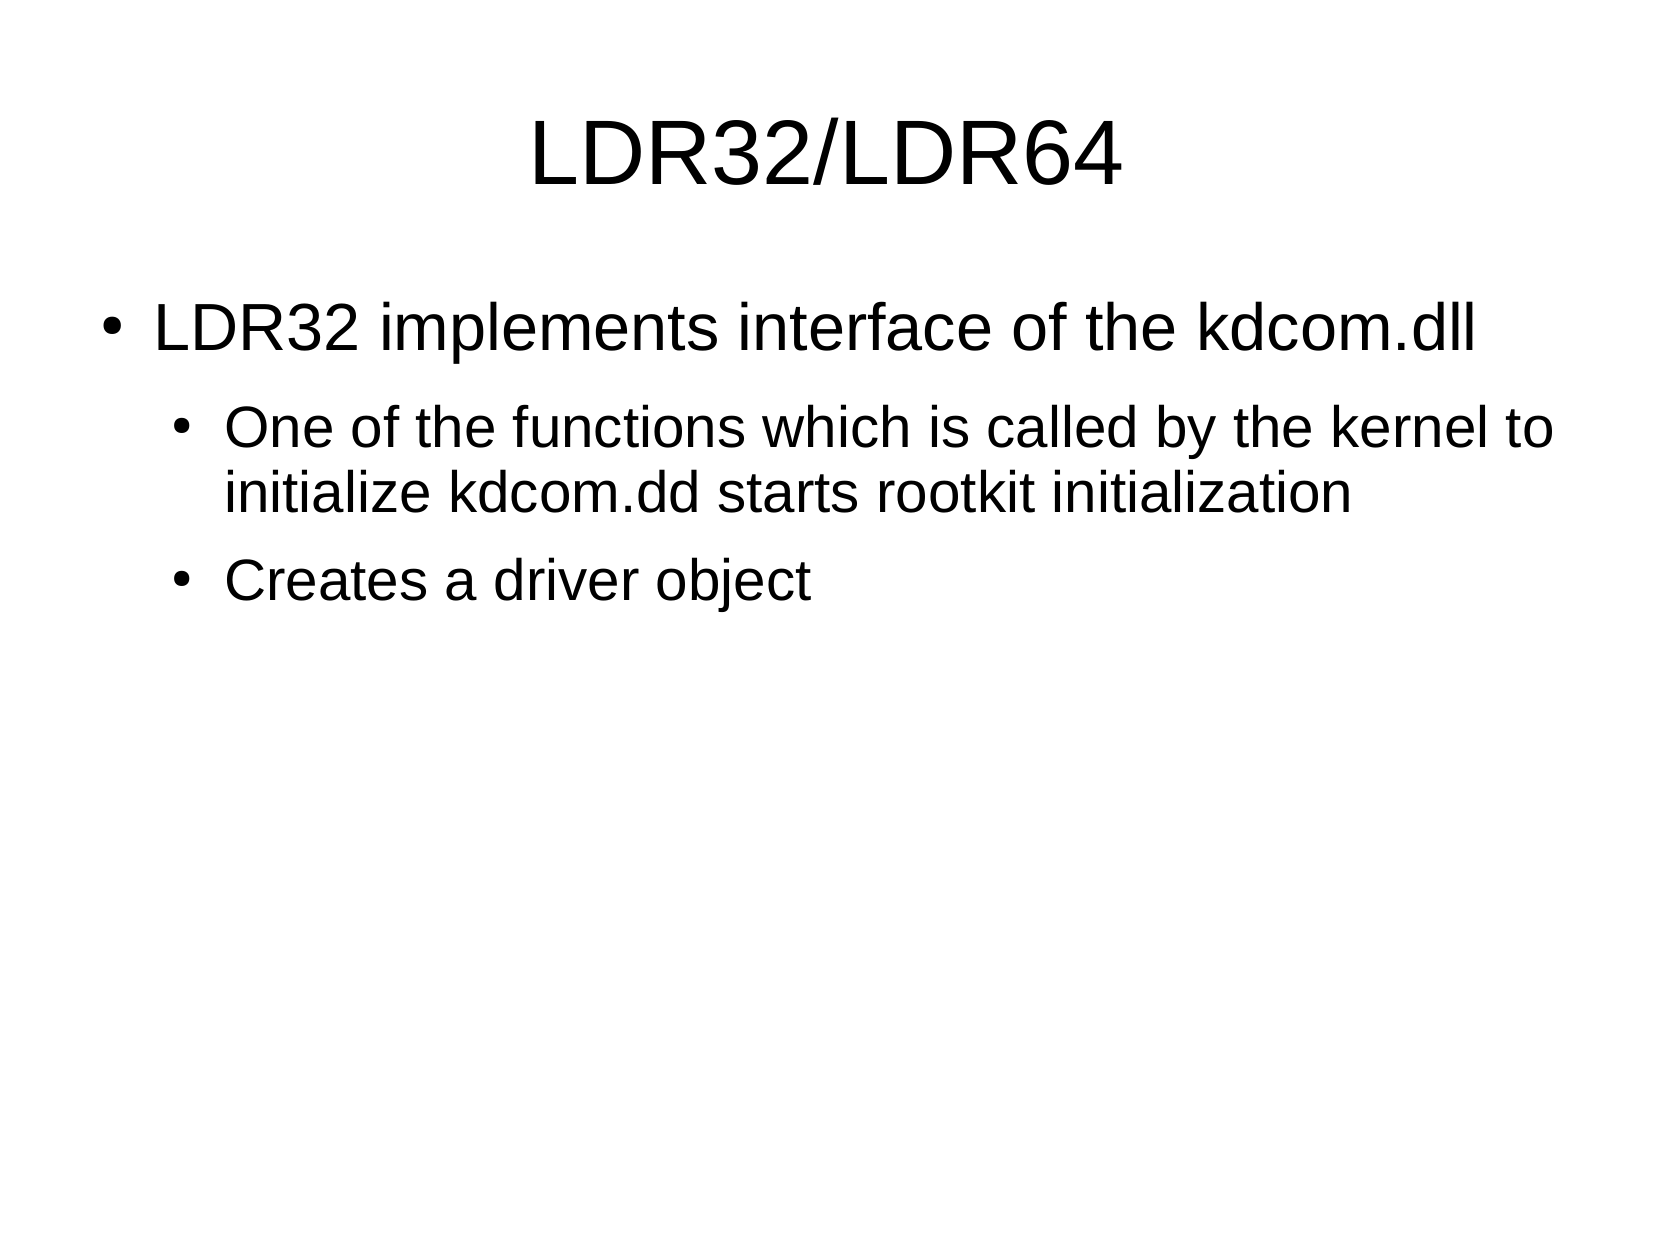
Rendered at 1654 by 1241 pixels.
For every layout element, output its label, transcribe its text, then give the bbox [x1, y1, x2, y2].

title LDR32/LDR64 [82, 49, 1571, 257]
list LDR32 implements interface of the kdcom.dll One of the functions which is called by the kernel to initialize kdcom.dd starts rootkit initialization Creates a driver object [82, 290, 1571, 1109]
